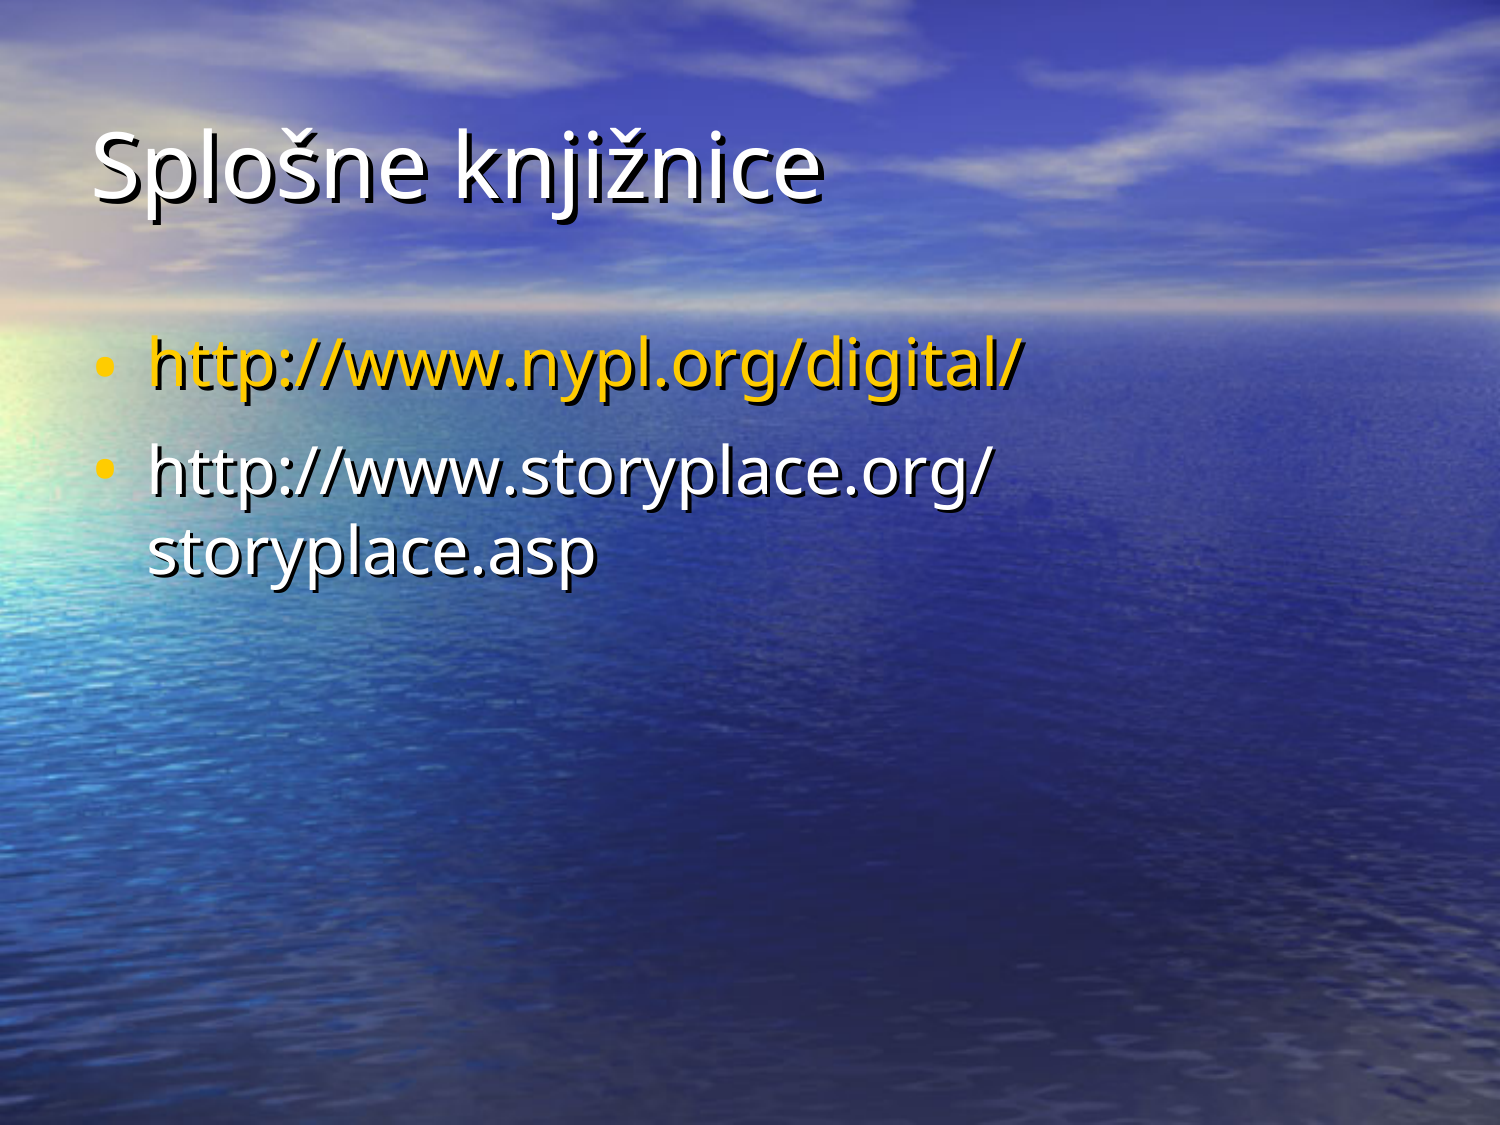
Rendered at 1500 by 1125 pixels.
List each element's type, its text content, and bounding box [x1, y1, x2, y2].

title Splošne knjižnice [75, 47, 1426, 276]
picture [0, 0, 1500, 1125]
list http://www.nypl.org/digital/ http://www.storyplace.org/storyplace.asp [75, 312, 1426, 988]
